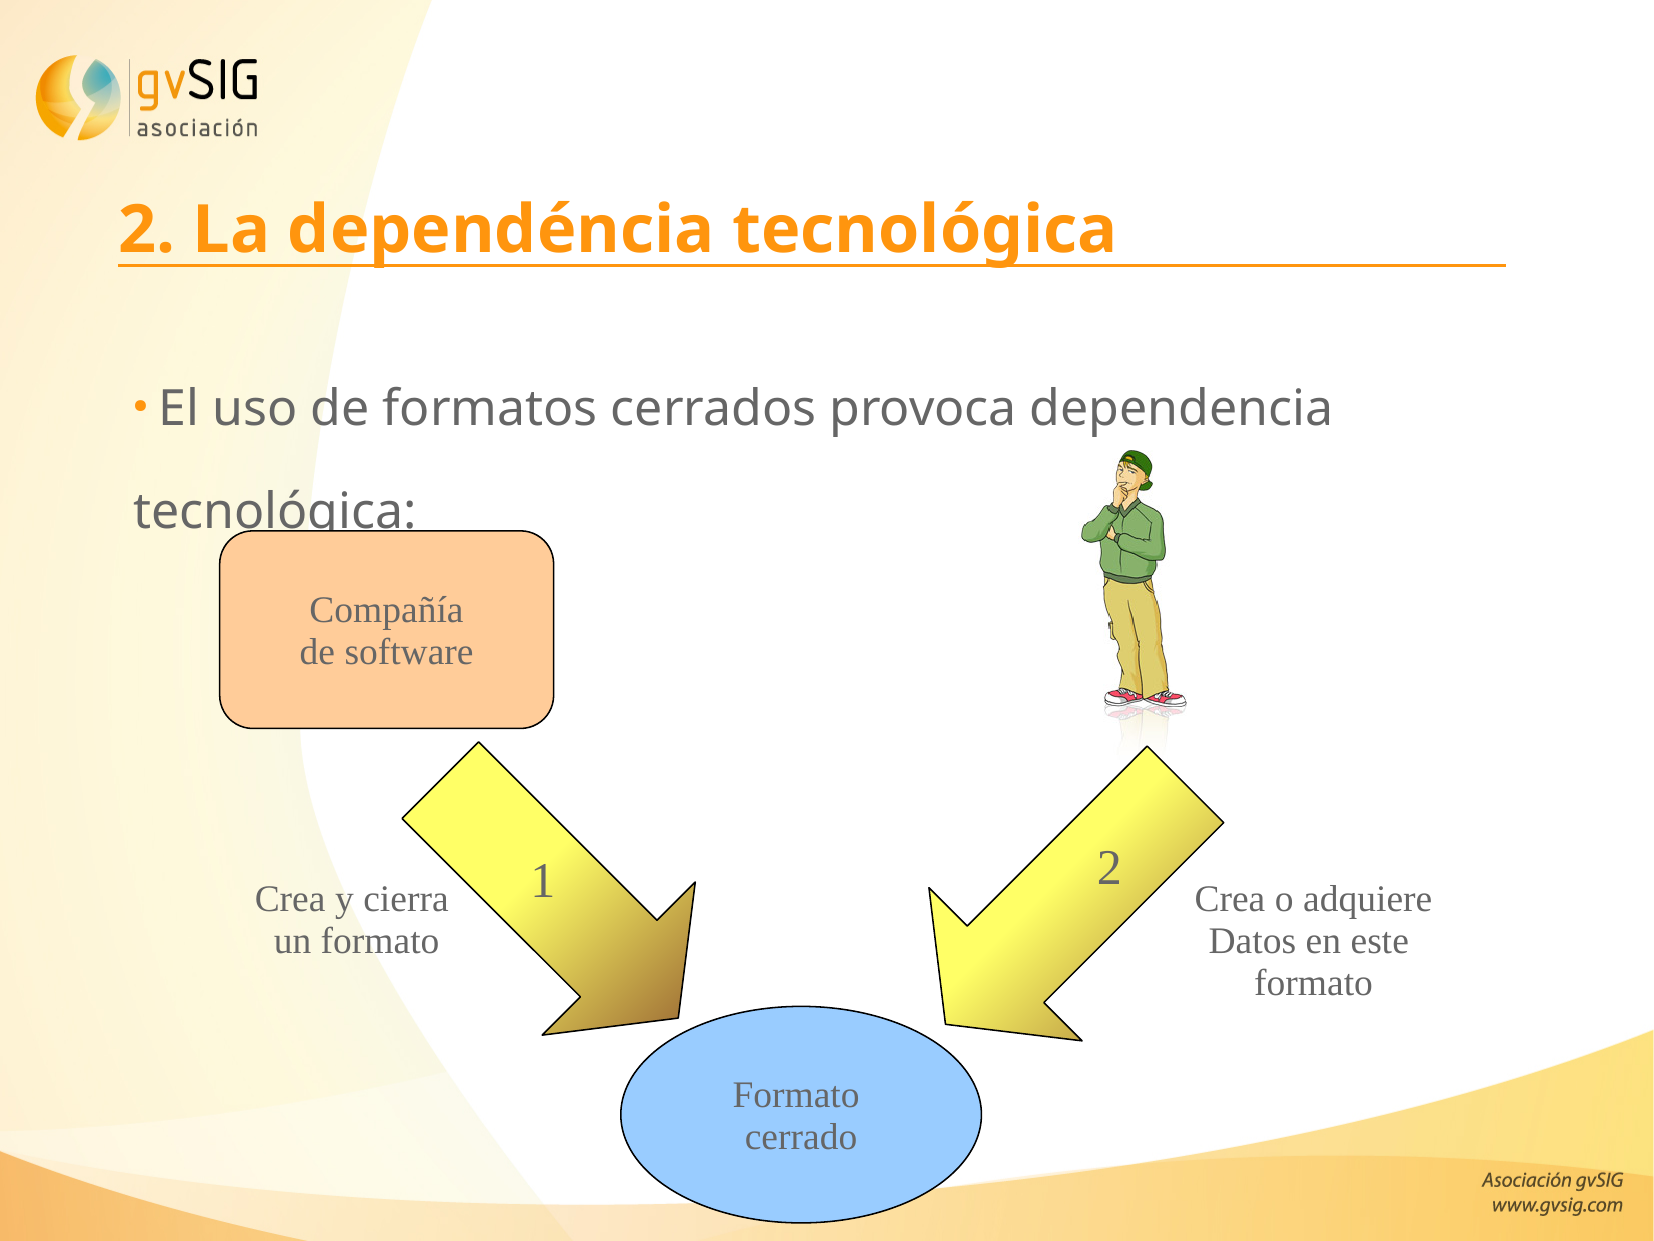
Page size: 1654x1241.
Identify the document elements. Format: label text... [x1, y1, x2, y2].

text_box 1 [515, 842, 572, 909]
title 2. La dependéncia tecnológica [118, 177, 1607, 276]
picture [0, 0, 1654, 1241]
text_box Crea y cierra un formato [215, 868, 499, 1044]
text_box Crea o adquiere Datos en este formato [1172, 868, 1456, 1044]
text_box 2 [1082, 828, 1138, 895]
text_box Compañía de software [219, 530, 554, 729]
text_box [402, 741, 696, 1036]
text_box Formato cerrado [620, 1006, 982, 1223]
text_box [928, 746, 1224, 1041]
text_box El uso de formatos cerrados provoca dependencia tecnológica: [118, 330, 1477, 534]
